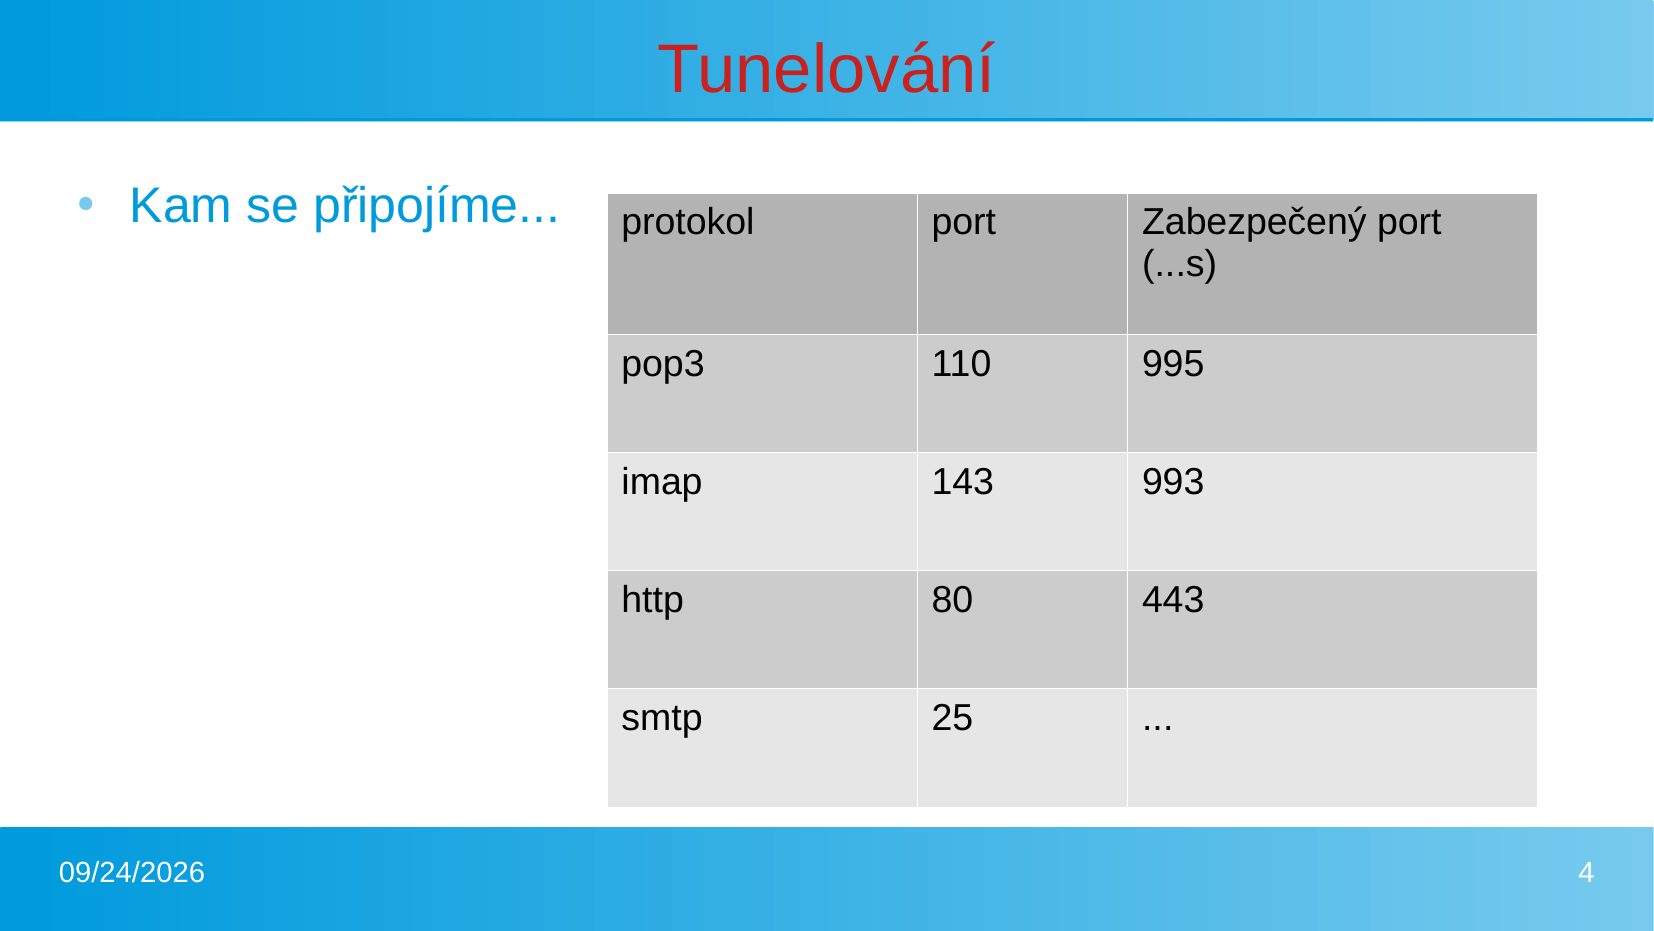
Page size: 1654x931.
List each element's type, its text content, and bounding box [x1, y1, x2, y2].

table_cell pop3 [608, 335, 917, 452]
table_header Zabezpečený port (...s) [1128, 194, 1537, 334]
table_cell ... [1128, 689, 1537, 807]
table_cell 143 [918, 453, 1127, 570]
table_cell 993 [1128, 453, 1537, 570]
table_header protokol [608, 194, 917, 334]
table_cell 995 [1128, 335, 1537, 452]
table_cell imap [608, 453, 917, 570]
table_header port [918, 194, 1127, 334]
list Kam se připojíme... [59, 177, 1595, 768]
table_cell 443 [1128, 571, 1537, 688]
title Tunelování [59, 29, 1595, 108]
table_cell 25 [918, 689, 1127, 807]
table_cell smtp [608, 689, 917, 807]
table_cell 110 [918, 335, 1127, 452]
table_cell http [608, 571, 917, 688]
table_cell 80 [918, 571, 1127, 688]
